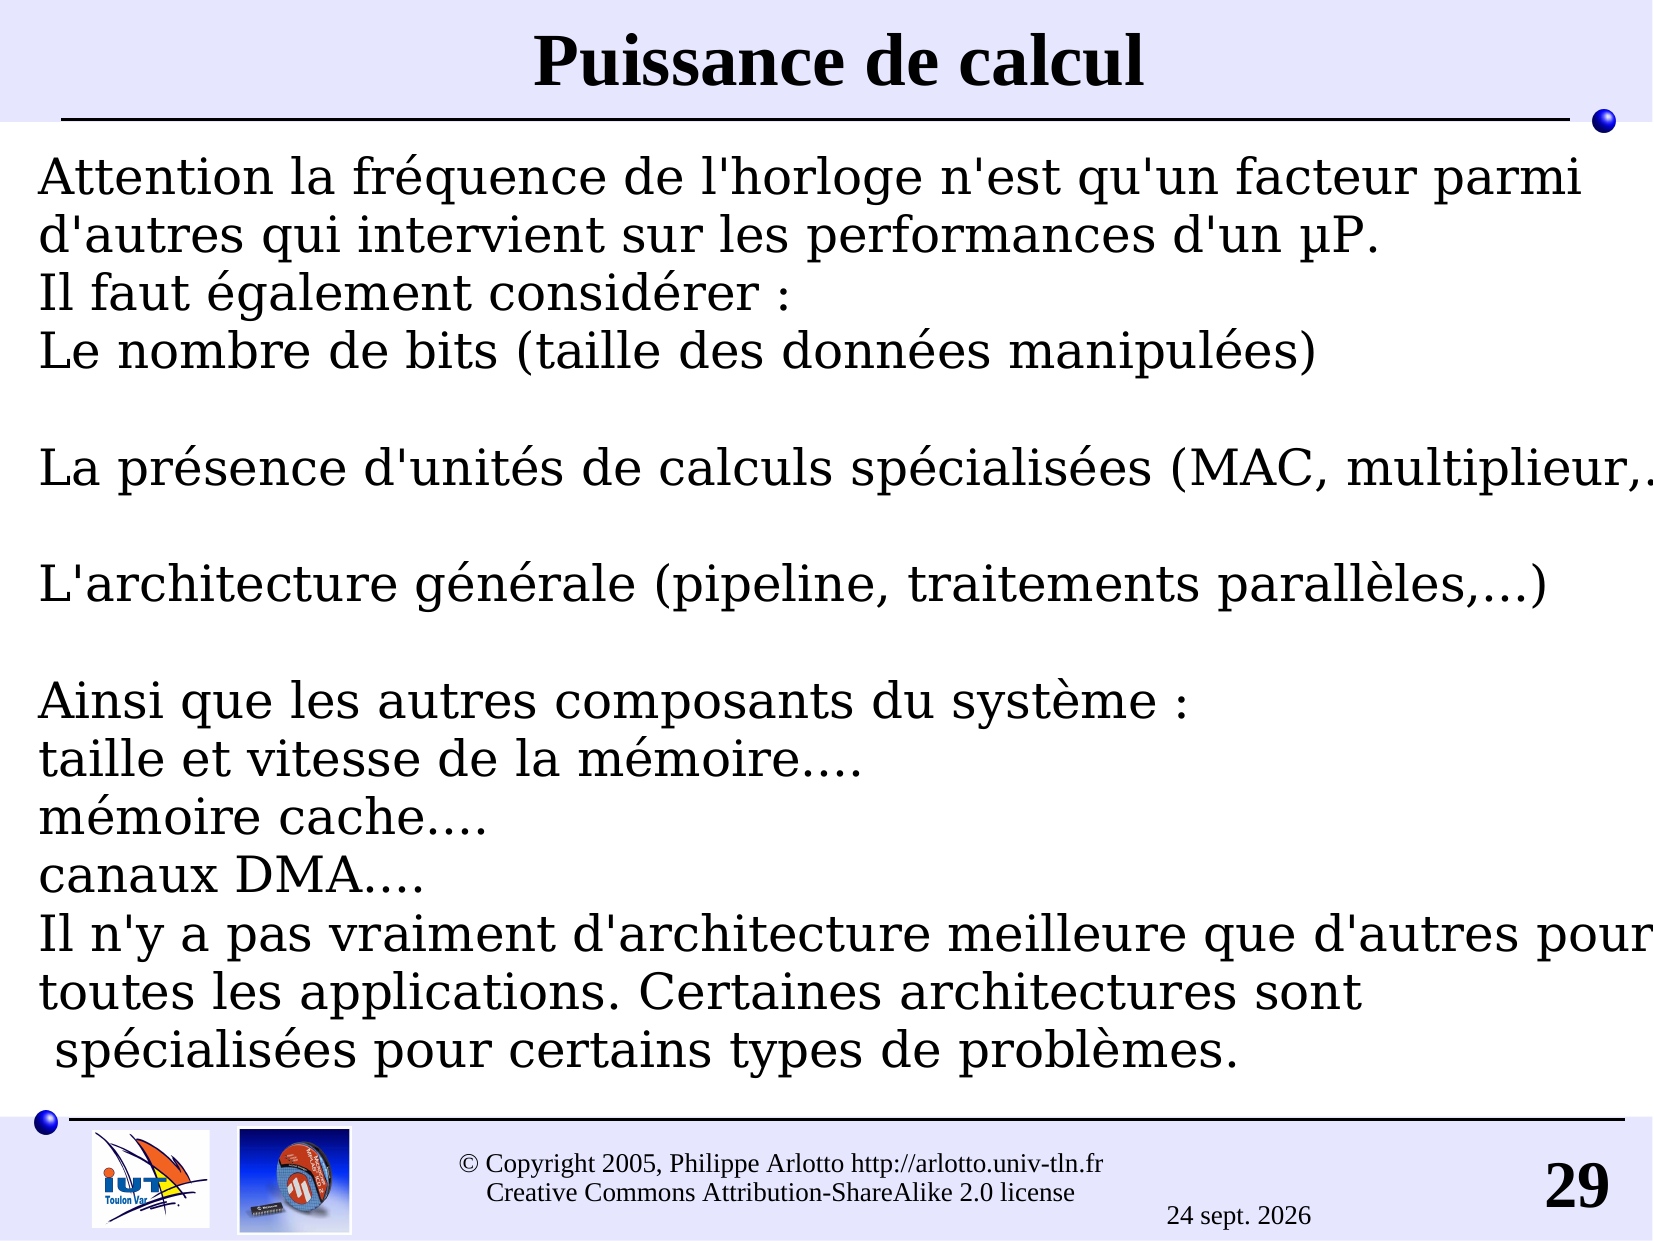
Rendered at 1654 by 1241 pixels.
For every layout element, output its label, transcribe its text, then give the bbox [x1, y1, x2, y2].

picture [237, 1126, 352, 1235]
title Puissance de calcul [95, 14, 1585, 107]
text_box Attention la fréquence de l'horloge n'est qu'un facteur parmi d'autres qui intervient sur les performances d'un µP. Il faut également considérer : Le nombre de bits (taille des données manipulées) La présence d'unités de calculs spécialisées (MAC, multiplieur,...) L'architecture générale (pipeline, traitements parallèles,...) Ainsi que les autres composants du système : taille et vitesse de la mémoire.... mémoire cache.... canaux DMA.... Il n'y a pas vraiment d'architecture meilleure que d'autres pour toutes les applications. Certaines architectures sont spécialisées pour certains types de problèmes. [38, 147, 1653, 1080]
